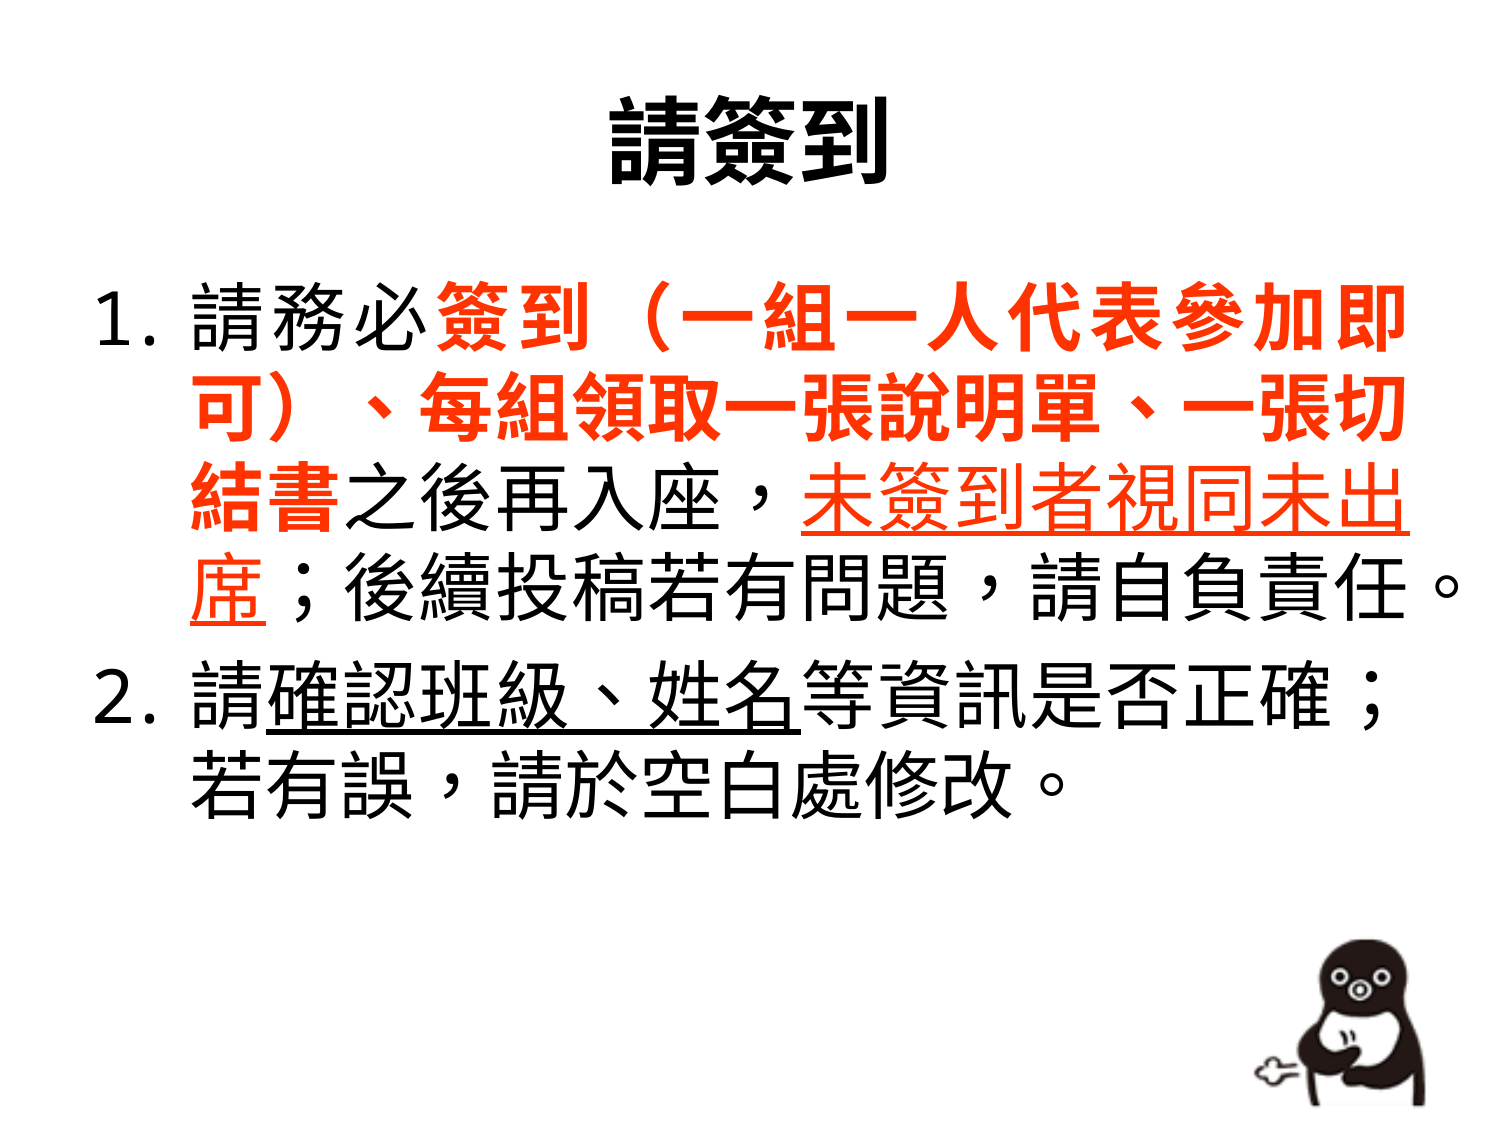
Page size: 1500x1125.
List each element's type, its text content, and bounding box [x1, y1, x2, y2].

title 請簽到 [75, 45, 1426, 233]
picture [1234, 924, 1449, 1125]
list 請務必簽到（一組一人代表參加即可）、每組領取一張說明單、一張切結書之後再入座，未簽到者視同未出席；後續投稿若有問題，請自負責任。 請確認班級、姓名等資訊是否正確；若有誤，請於空白處修改。 [75, 262, 1426, 1005]
